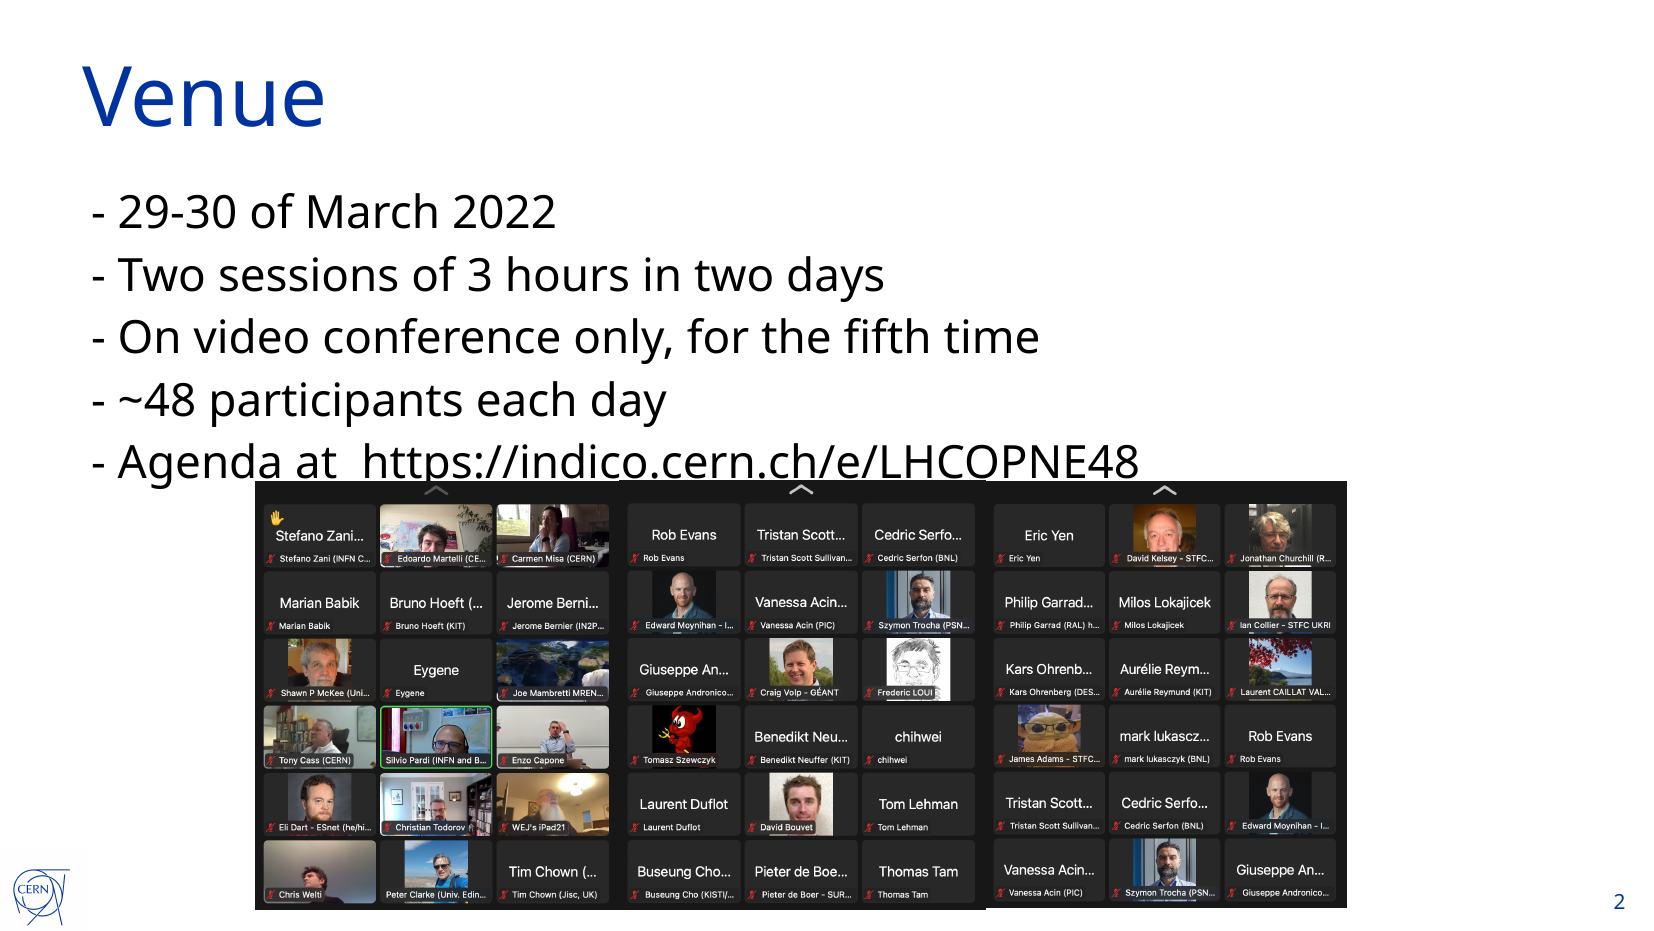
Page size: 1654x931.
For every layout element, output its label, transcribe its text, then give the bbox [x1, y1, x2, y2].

title Venue [82, 37, 1571, 142]
text_box - 29-30 of March 2022 - Two sessions of 3 hours in two days - On video conference only, for the fifth time - ~48 participants each day - Agenda at https://indico.cern.ch/e/LHCOPNE48 [76, 172, 1601, 925]
picture [0, 850, 127, 931]
picture [255, 480, 1347, 910]
